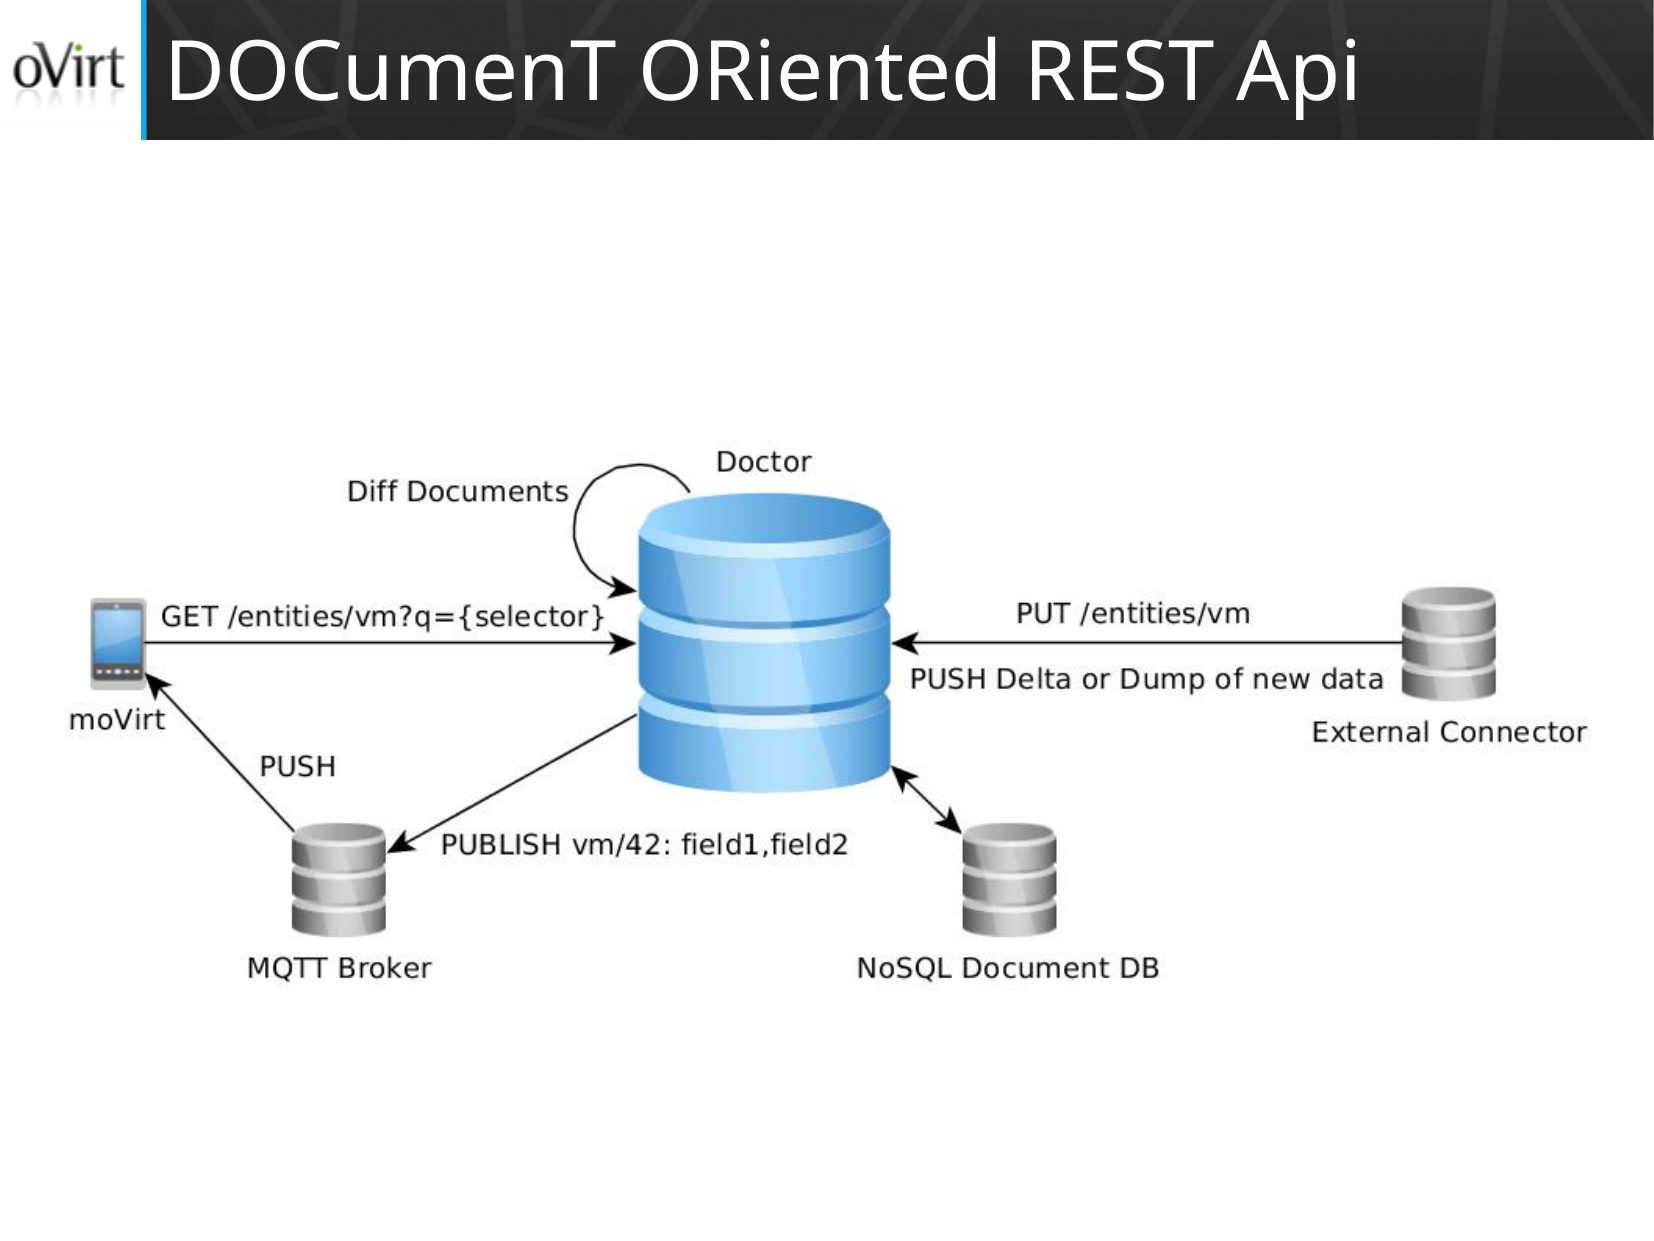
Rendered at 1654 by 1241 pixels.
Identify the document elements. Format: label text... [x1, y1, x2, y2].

title DOCumenT ORiented REST Api [164, 18, 1653, 119]
picture [0, 0, 1654, 140]
picture [28, 403, 1629, 1025]
